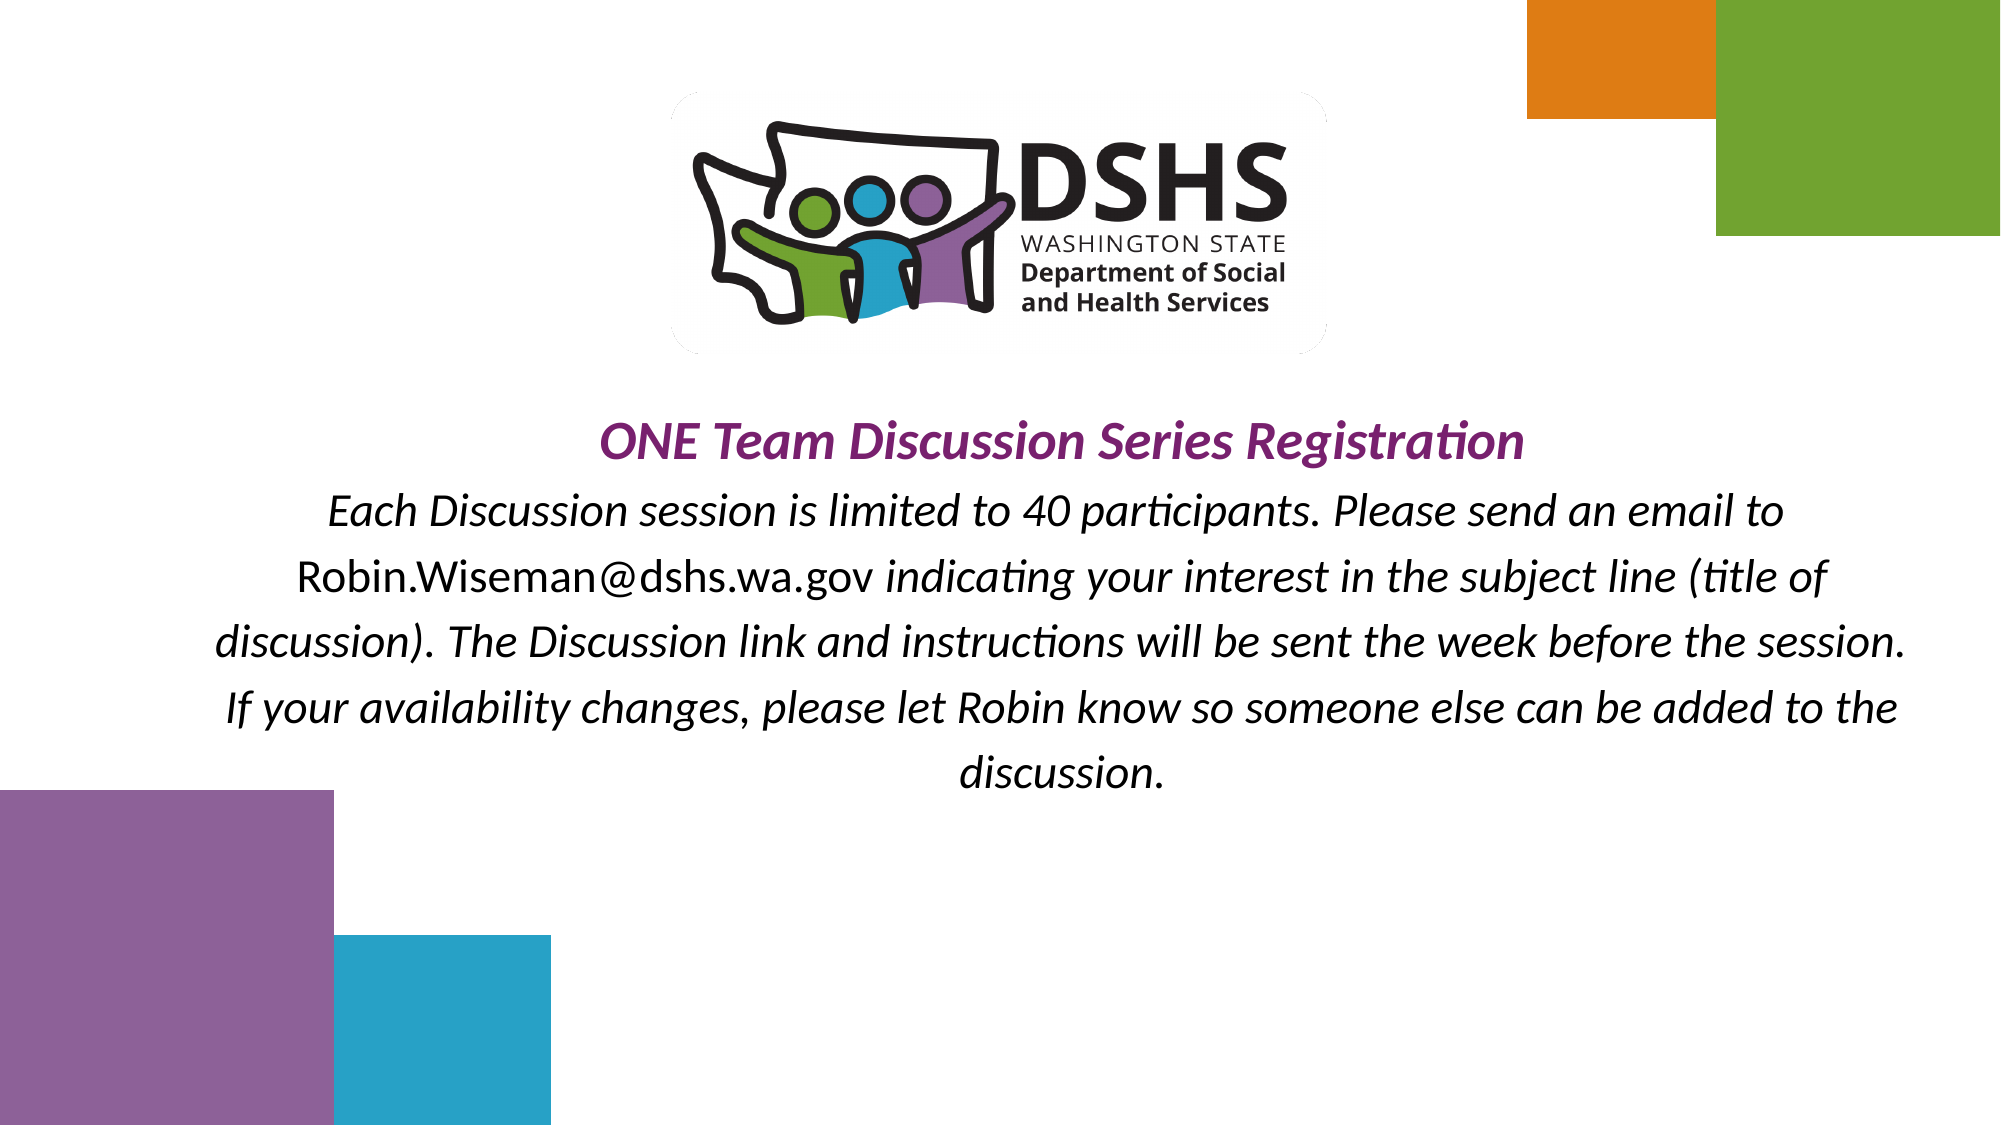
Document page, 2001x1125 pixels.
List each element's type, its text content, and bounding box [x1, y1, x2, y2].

title ONE Team Discussion Series Registration Each Discussion session is limited to 40 participants. Please send an email to Robin.Wiseman@dshs.wa.gov indicating your interest in the subject line (title of discussion). The Discussion link and instructions will be sent the week before the session. If your availability changes, please let Robin know so someone else can be added to the discussion. [198, 383, 1928, 806]
